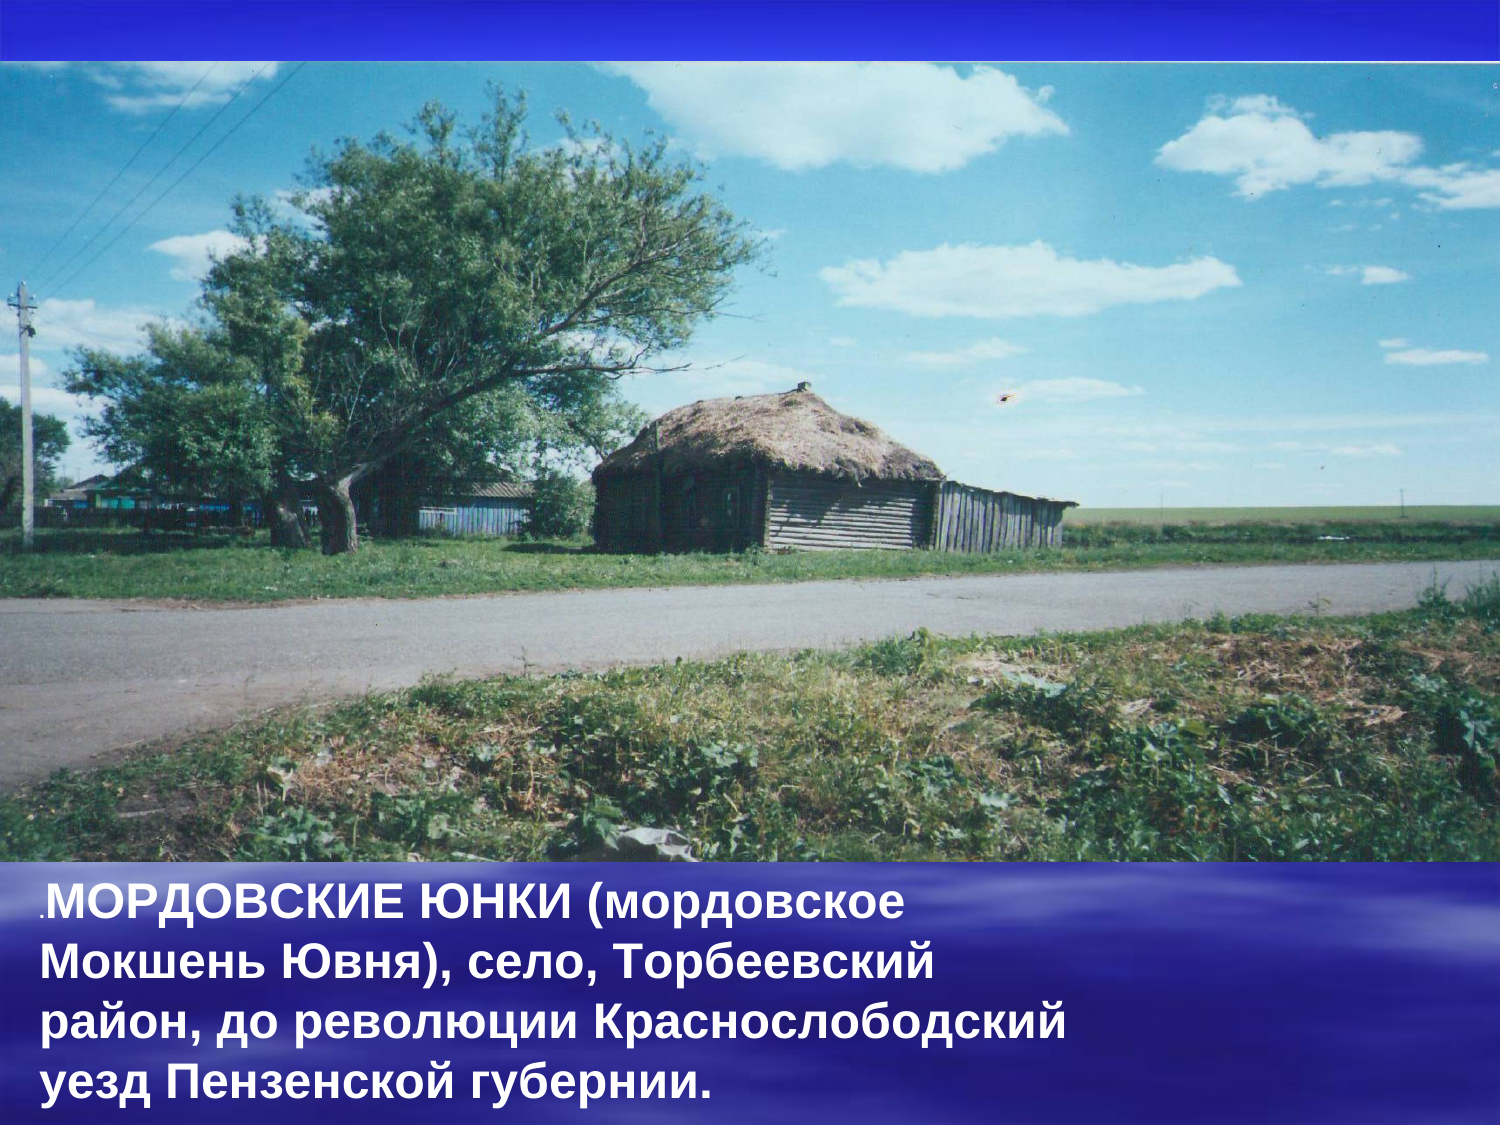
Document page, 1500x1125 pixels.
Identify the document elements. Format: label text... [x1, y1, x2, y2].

text_box .МОРДОВСКИЕ ЮНКИ (мордовское Мокшень Ювня), село, Торбеевский район, до революции Краснослободский уезд Пензенской губернии. [24, 861, 1126, 1125]
picture [0, 0, 1500, 1125]
